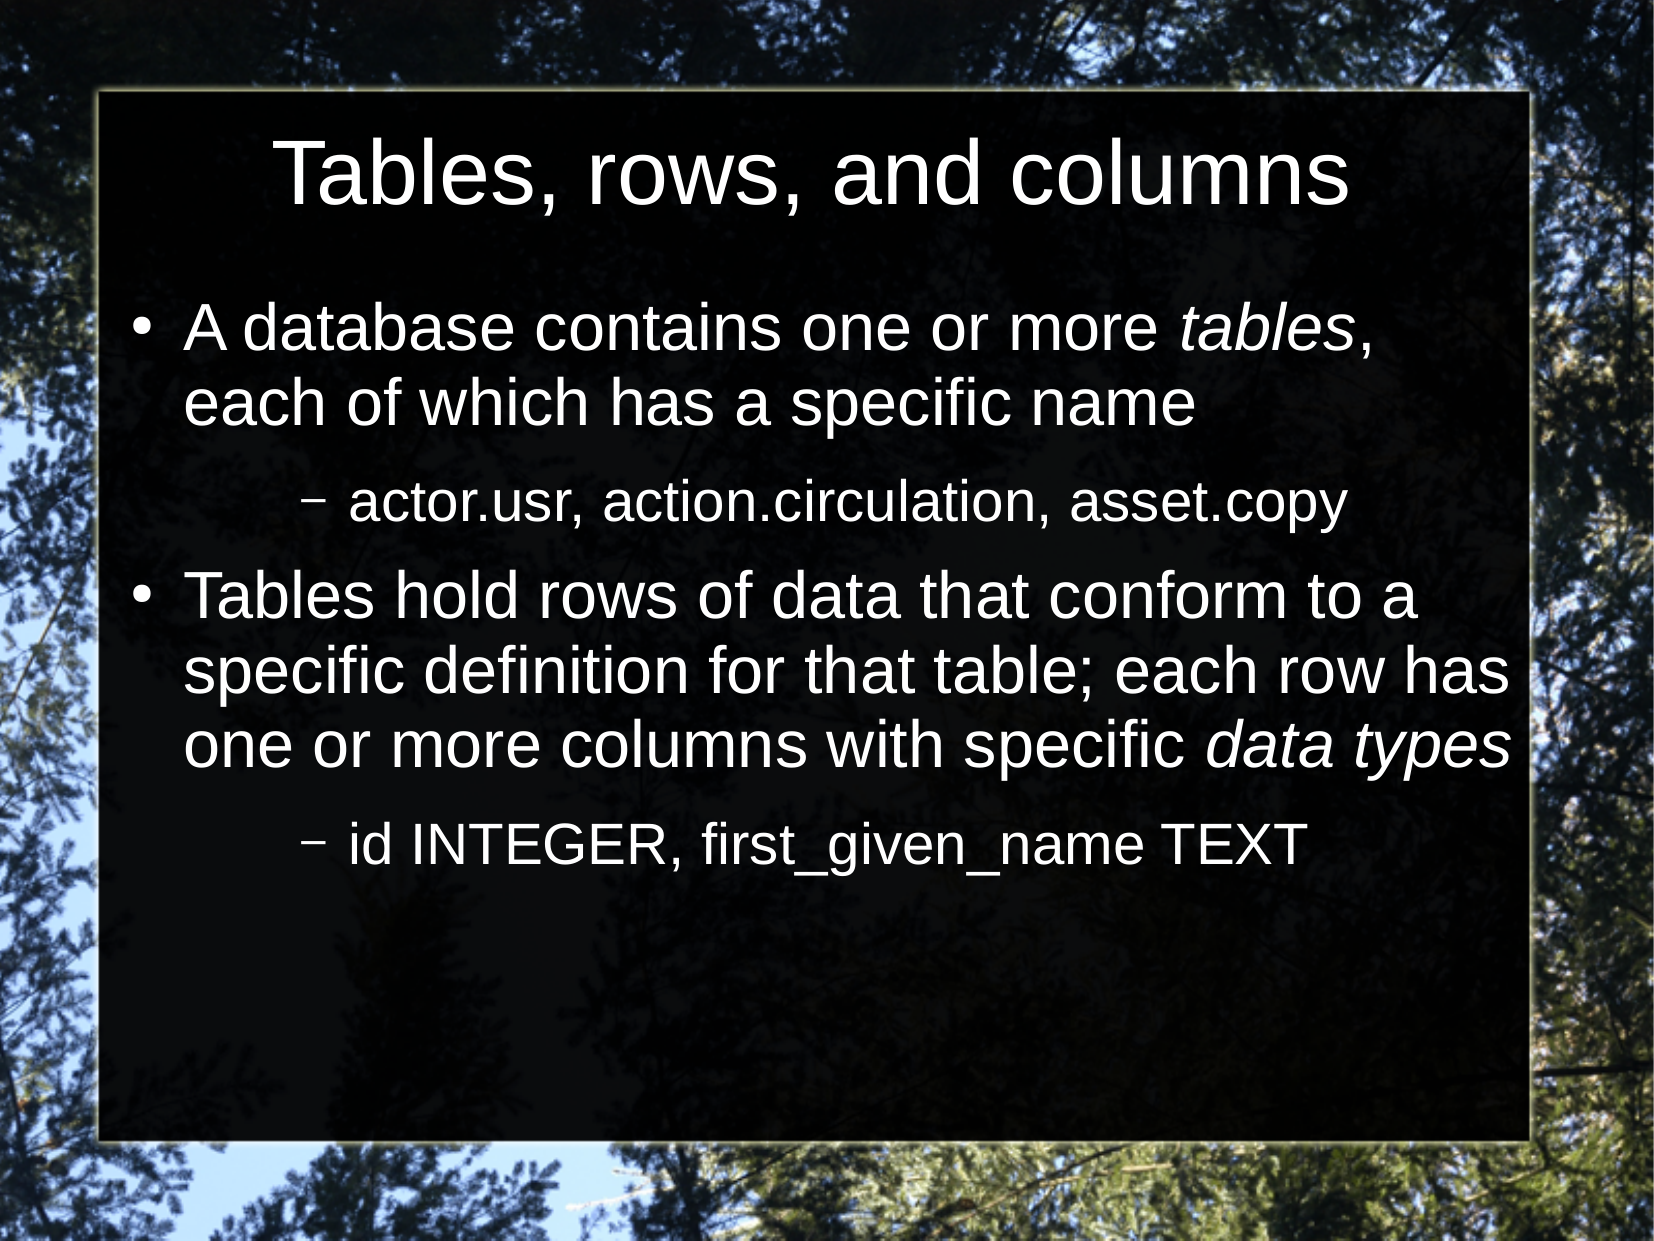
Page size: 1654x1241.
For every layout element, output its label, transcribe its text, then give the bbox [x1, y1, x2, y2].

title Tables, rows, and columns [88, 88, 1536, 257]
picture [0, 0, 1654, 1241]
list A database contains one or more tables, each of which has a specific name actor.usr, action.circulation, asset.copy Tables hold rows of data that conform to a specific definition for that table; each row has one or more columns with specific data types id INTEGER, first_given_name TEXT [112, 290, 1536, 1010]
